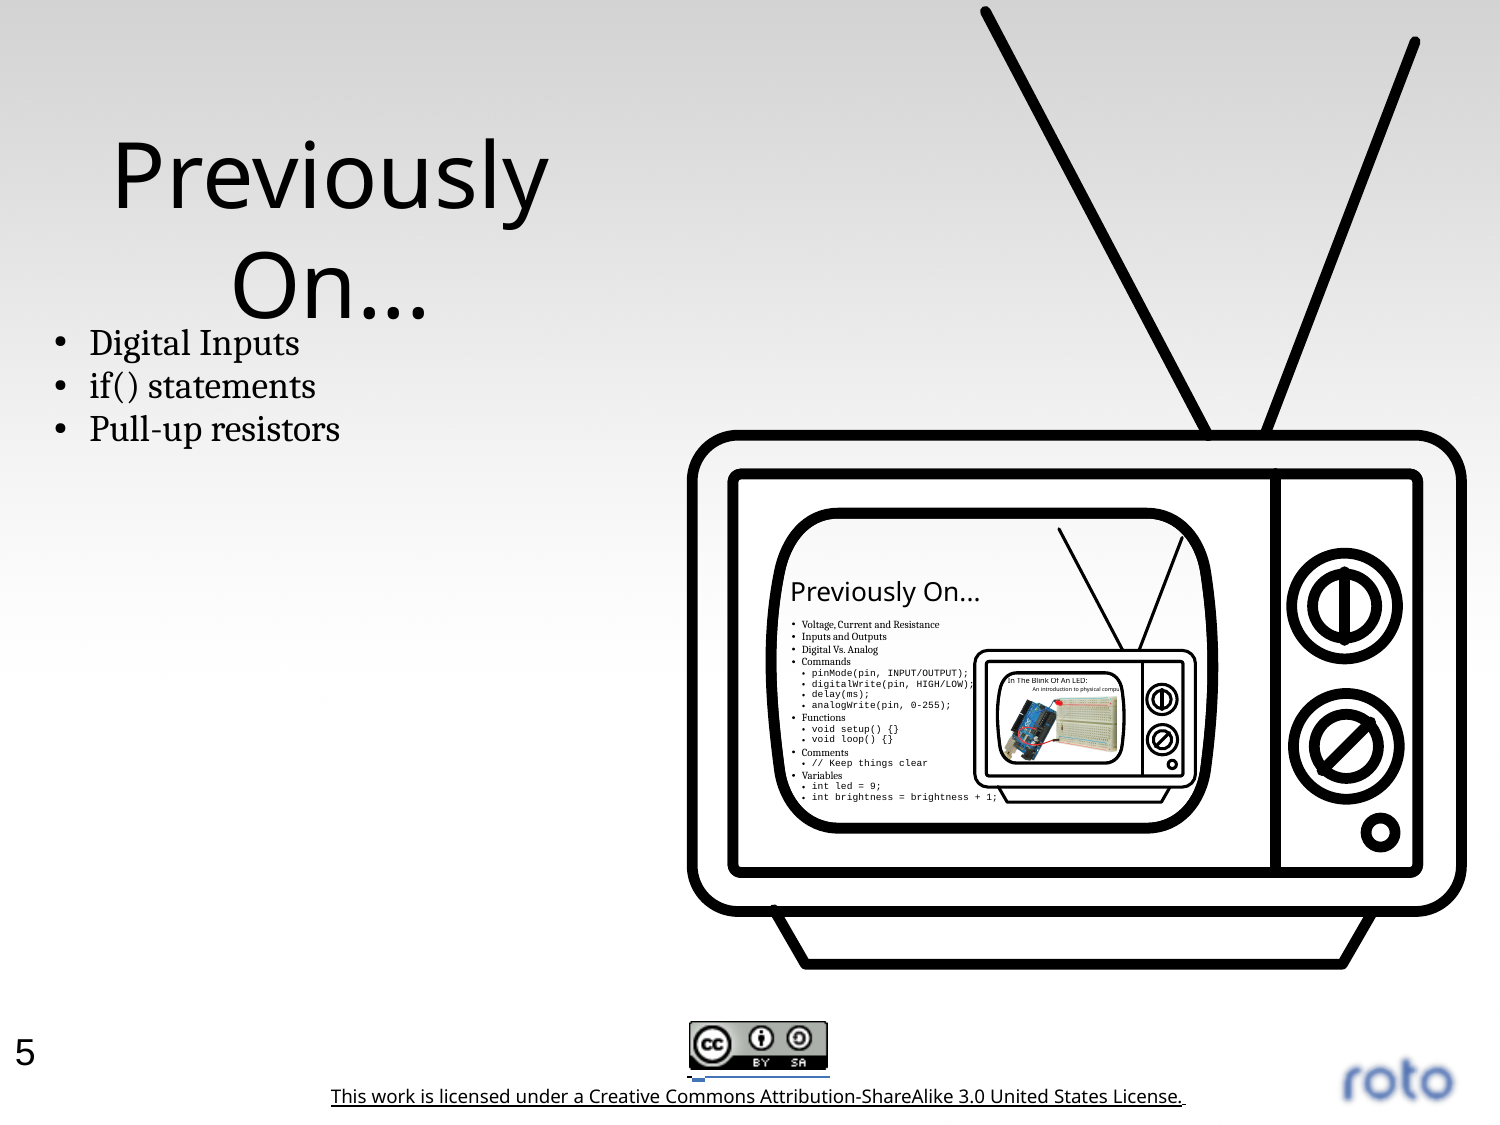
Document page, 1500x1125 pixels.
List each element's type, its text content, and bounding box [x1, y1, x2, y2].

text_box Digital Inputs if() statements Pull-up resistors [39, 314, 781, 977]
title Previously On... [23, 132, 637, 321]
picture [0, 0, 1500, 1125]
